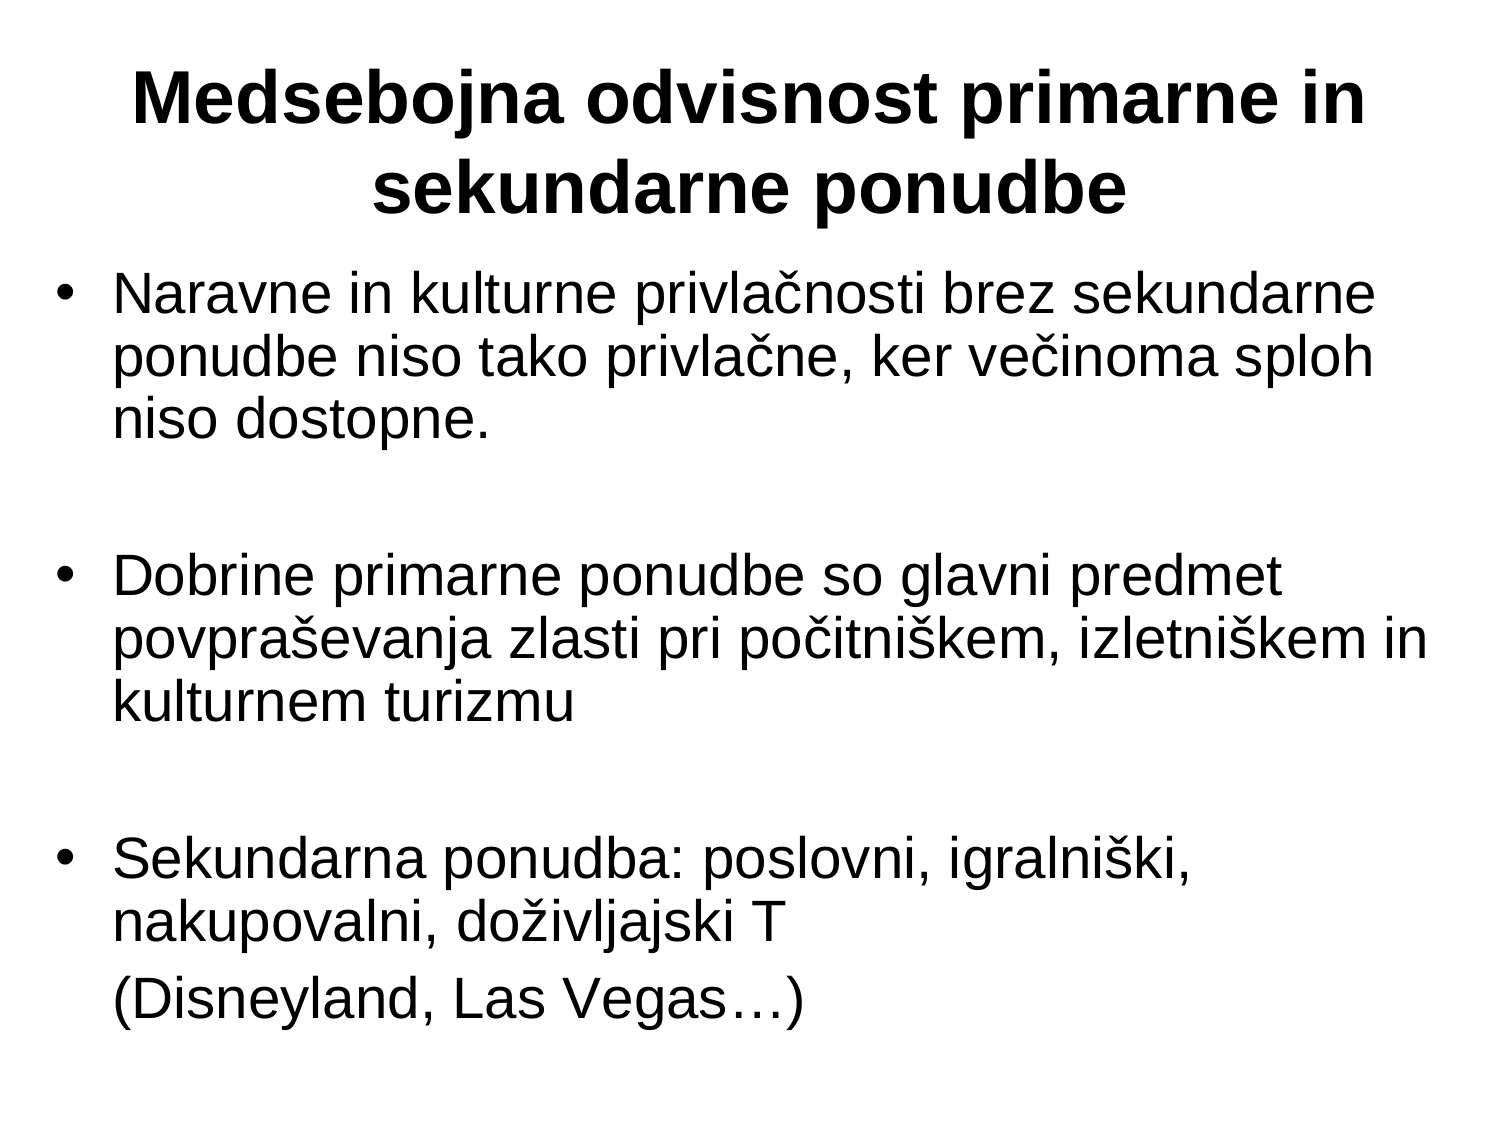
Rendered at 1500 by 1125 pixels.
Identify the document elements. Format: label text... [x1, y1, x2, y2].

title Medsebojna odvisnost primarne in sekundarne ponudbe [75, 41, 1426, 237]
list Naravne in kulturne privlačnosti brez sekundarne ponudbe niso tako privlačne, ker večinoma sploh niso dostopne. Dobrine primarne ponudbe so glavni predmet povpraševanja zlasti pri počitniškem, izletniškem in kulturnem turizmu Sekundarna ponudba: poslovni, igralniški, nakupovalni, doživljajski T (Disneyland, Las Vegas…) [41, 255, 1459, 1094]
